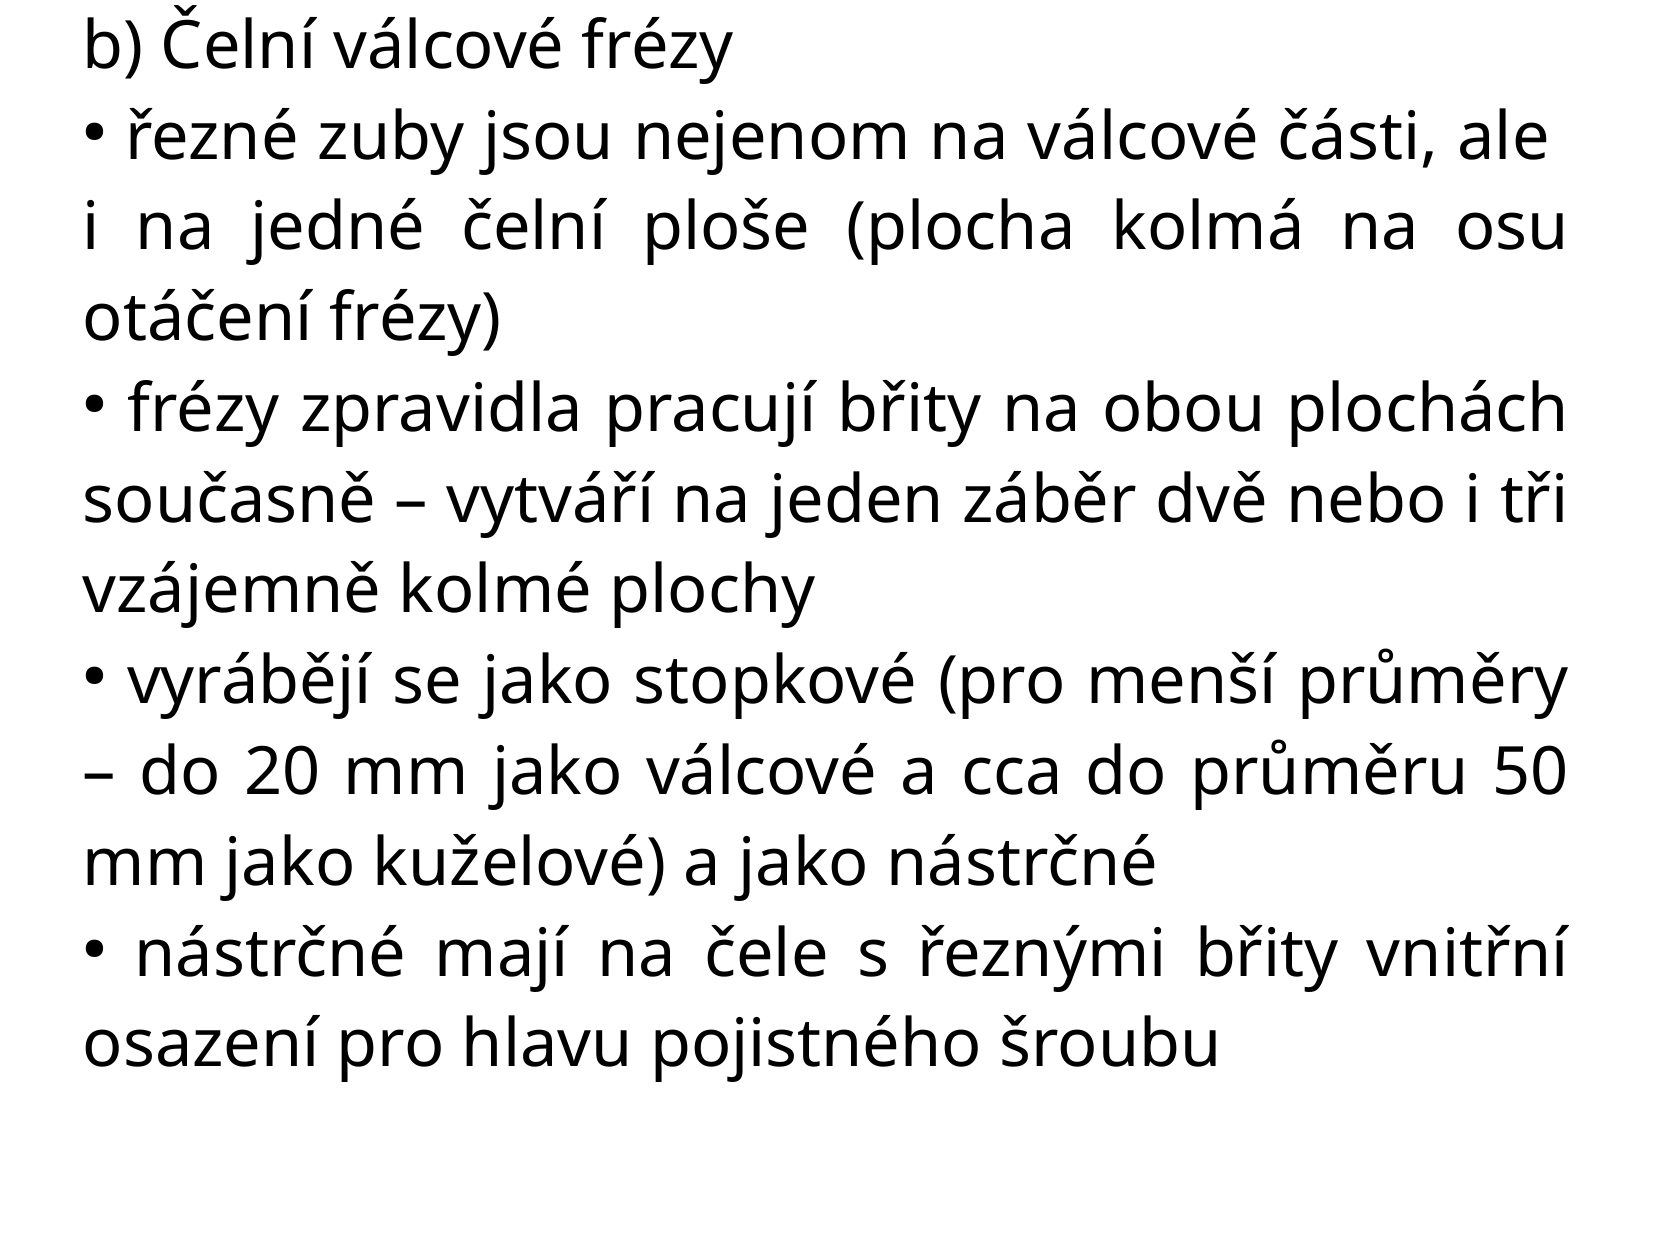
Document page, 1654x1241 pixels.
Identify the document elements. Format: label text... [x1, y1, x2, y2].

subtitle b) Čelní válcové frézy řezné zuby jsou nejenom na válcové části, ale i na jedné čelní ploše (plocha kolmá na osu otáčení frézy) frézy zpravidla pracují břity na obou plochách současně – vytváří na jeden záběr dvě nebo i tři vzájemně kolmé plochy vyrábějí se jako stopkové (pro menší průměry – do 20 mm jako válcové a cca do průměru 50 mm jako kuželové) a jako nástrčné nástrčné mají na čele s řeznými břity vnitřní osazení pro hlavu pojistného šroubu [82, 56, 1571, 1102]
